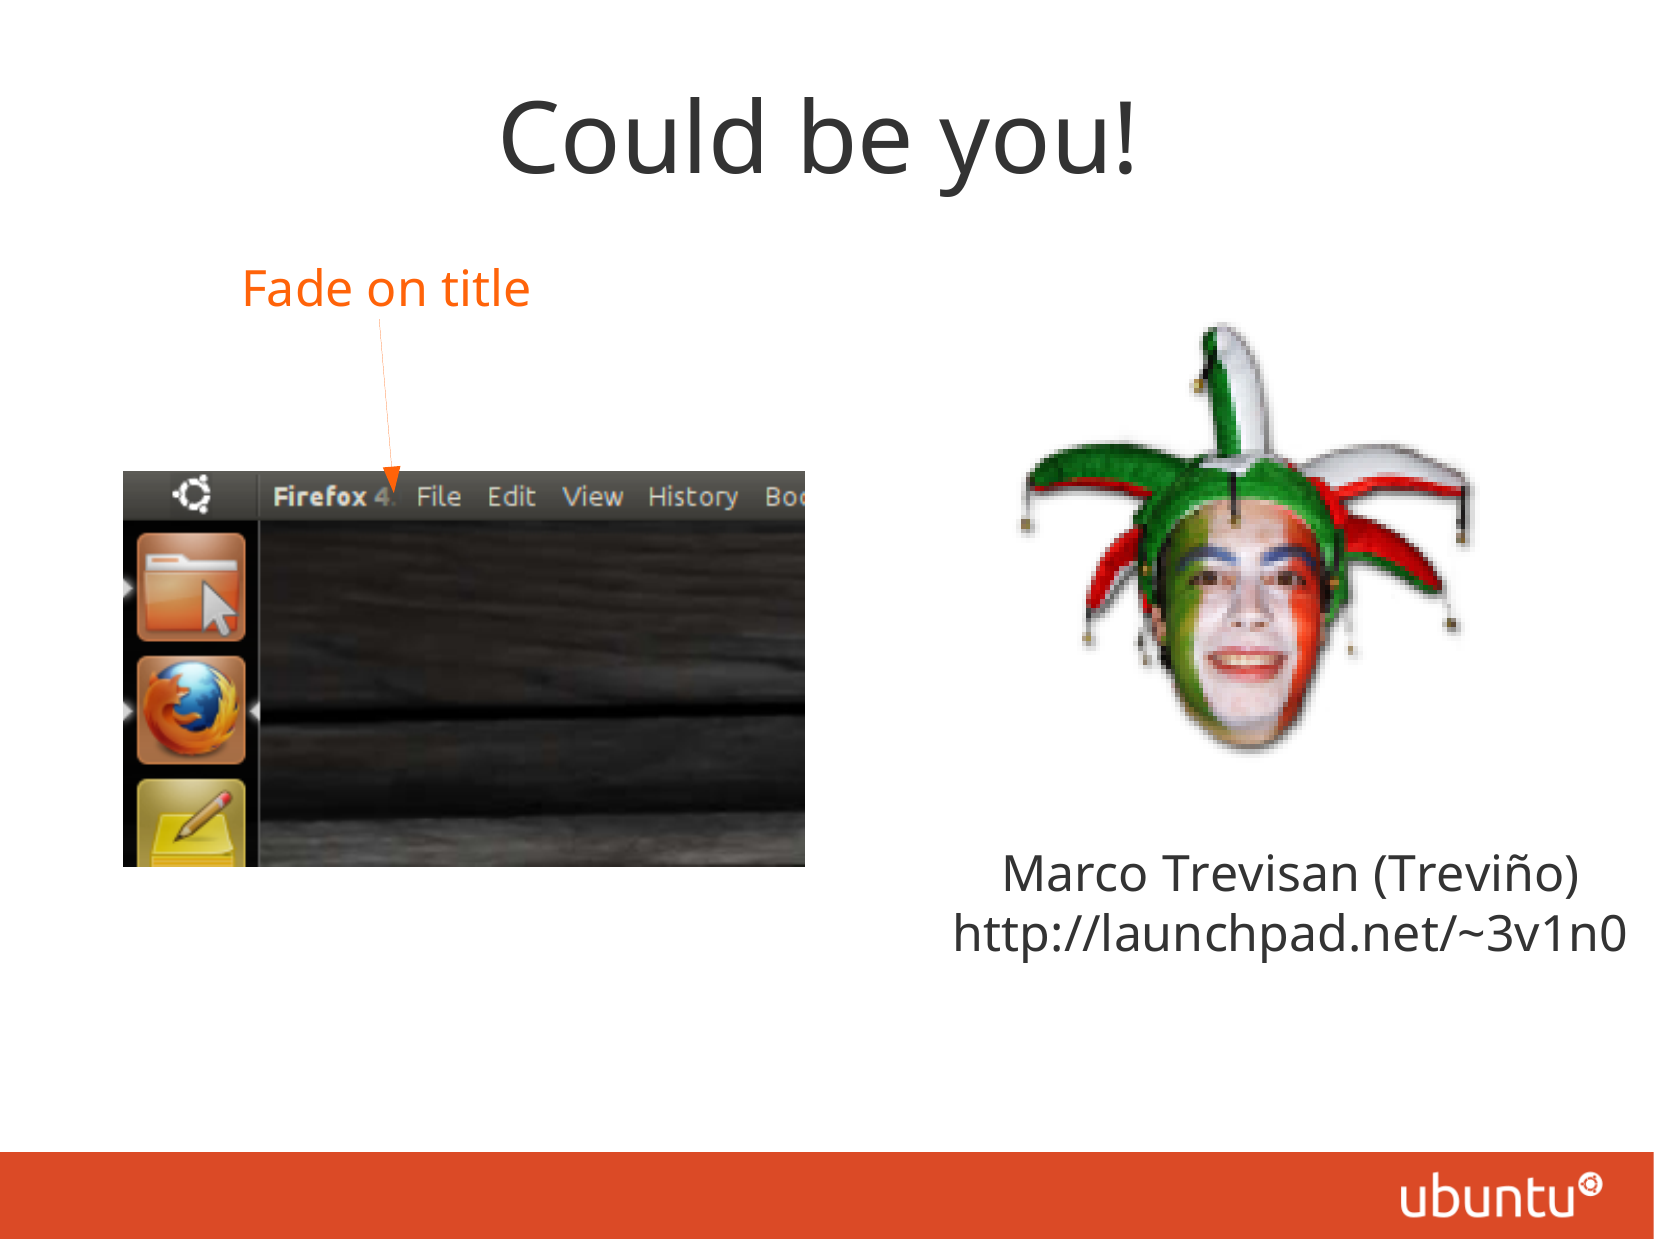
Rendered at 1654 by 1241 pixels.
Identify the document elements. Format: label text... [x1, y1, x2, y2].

text_box Marco Trevisan (Treviño) http://launchpad.net/~3v1n0 [938, 834, 1587, 970]
text_box Fade on title [226, 249, 531, 324]
picture [123, 471, 805, 867]
title Could be you! [49, 52, 1589, 231]
picture [0, 1152, 1654, 1239]
picture [1012, 304, 1480, 773]
